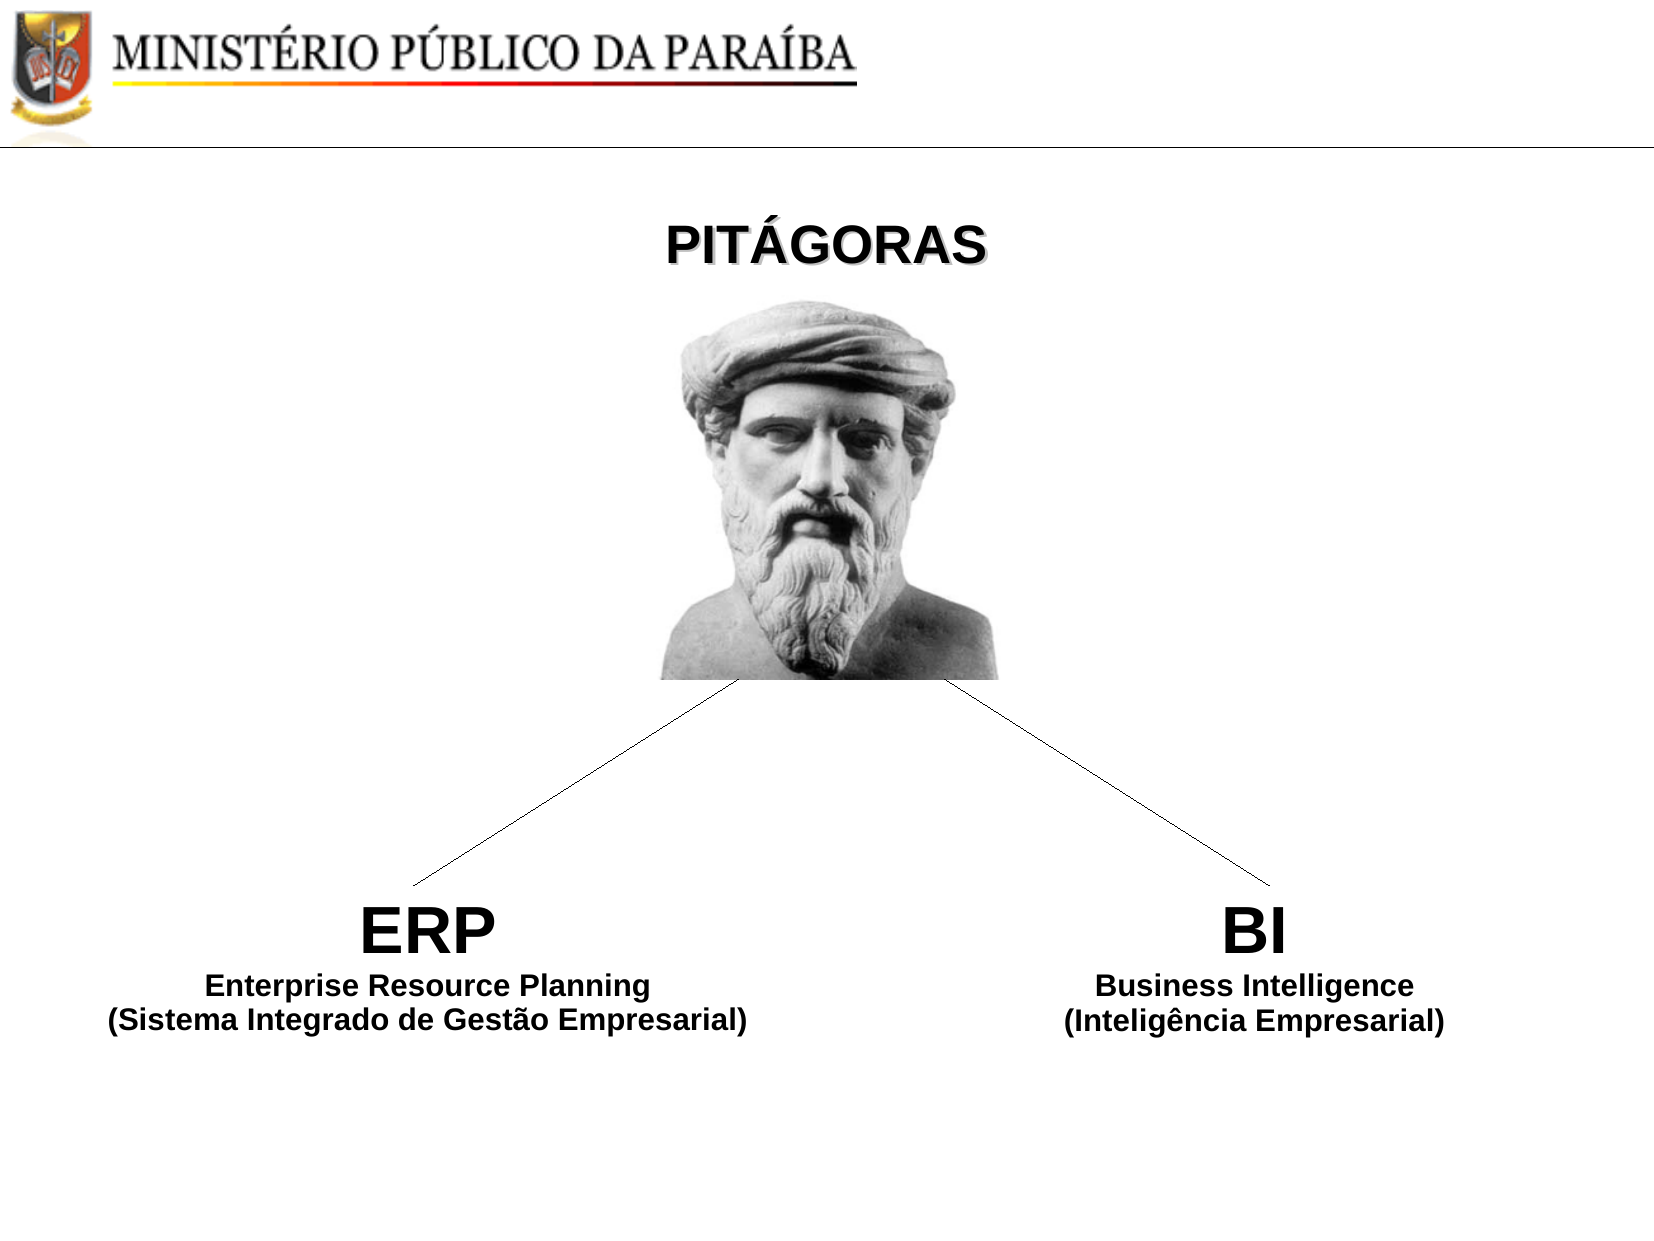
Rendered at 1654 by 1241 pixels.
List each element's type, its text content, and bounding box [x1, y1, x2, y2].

picture [10, 10, 857, 147]
picture [649, 296, 1004, 680]
text_box BI Business Intelligence (Inteligência Empresarial) [915, 885, 1595, 1048]
text_box ERP Enterprise Resource Planning (Sistema Integrado de Gestão Empresarial) [88, 885, 768, 1063]
text_box PITÁGORAS [531, 206, 1123, 296]
